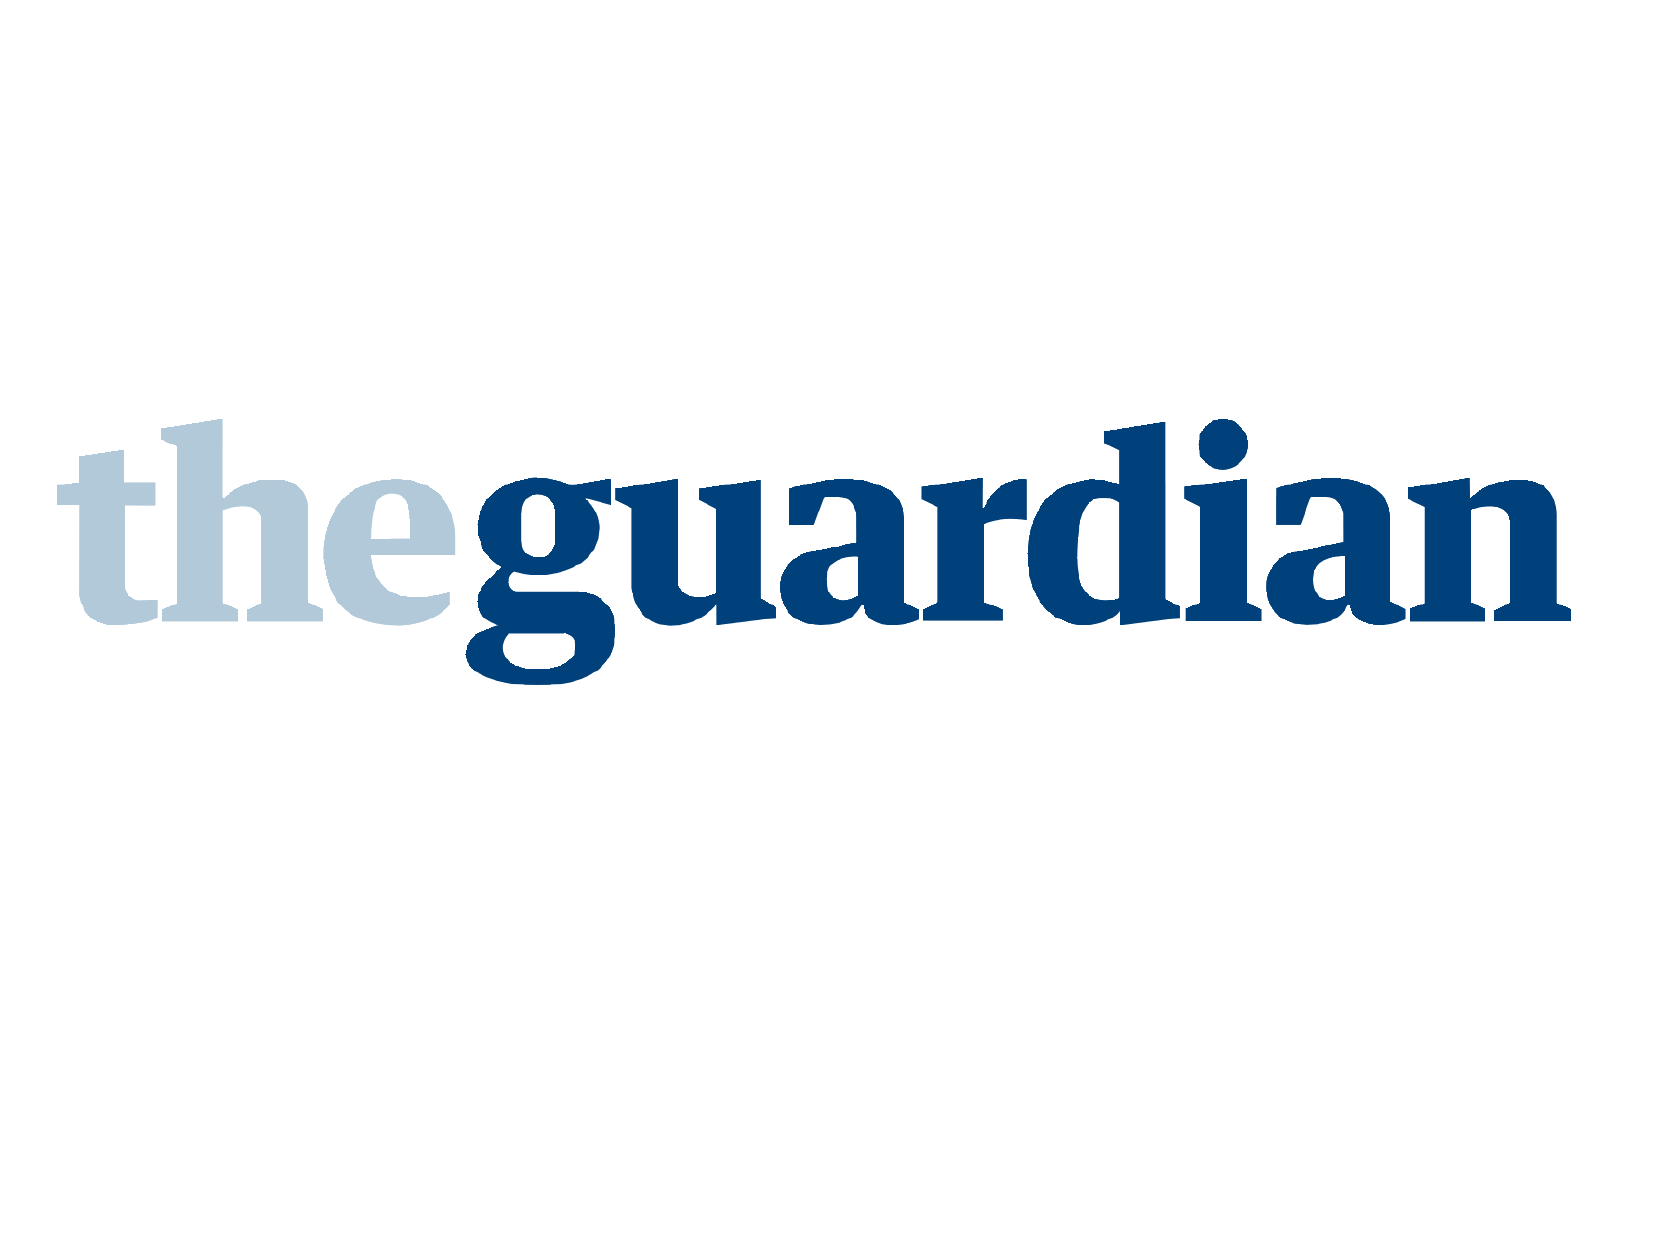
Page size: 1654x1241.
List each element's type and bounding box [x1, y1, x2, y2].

picture [57, 418, 1571, 685]
